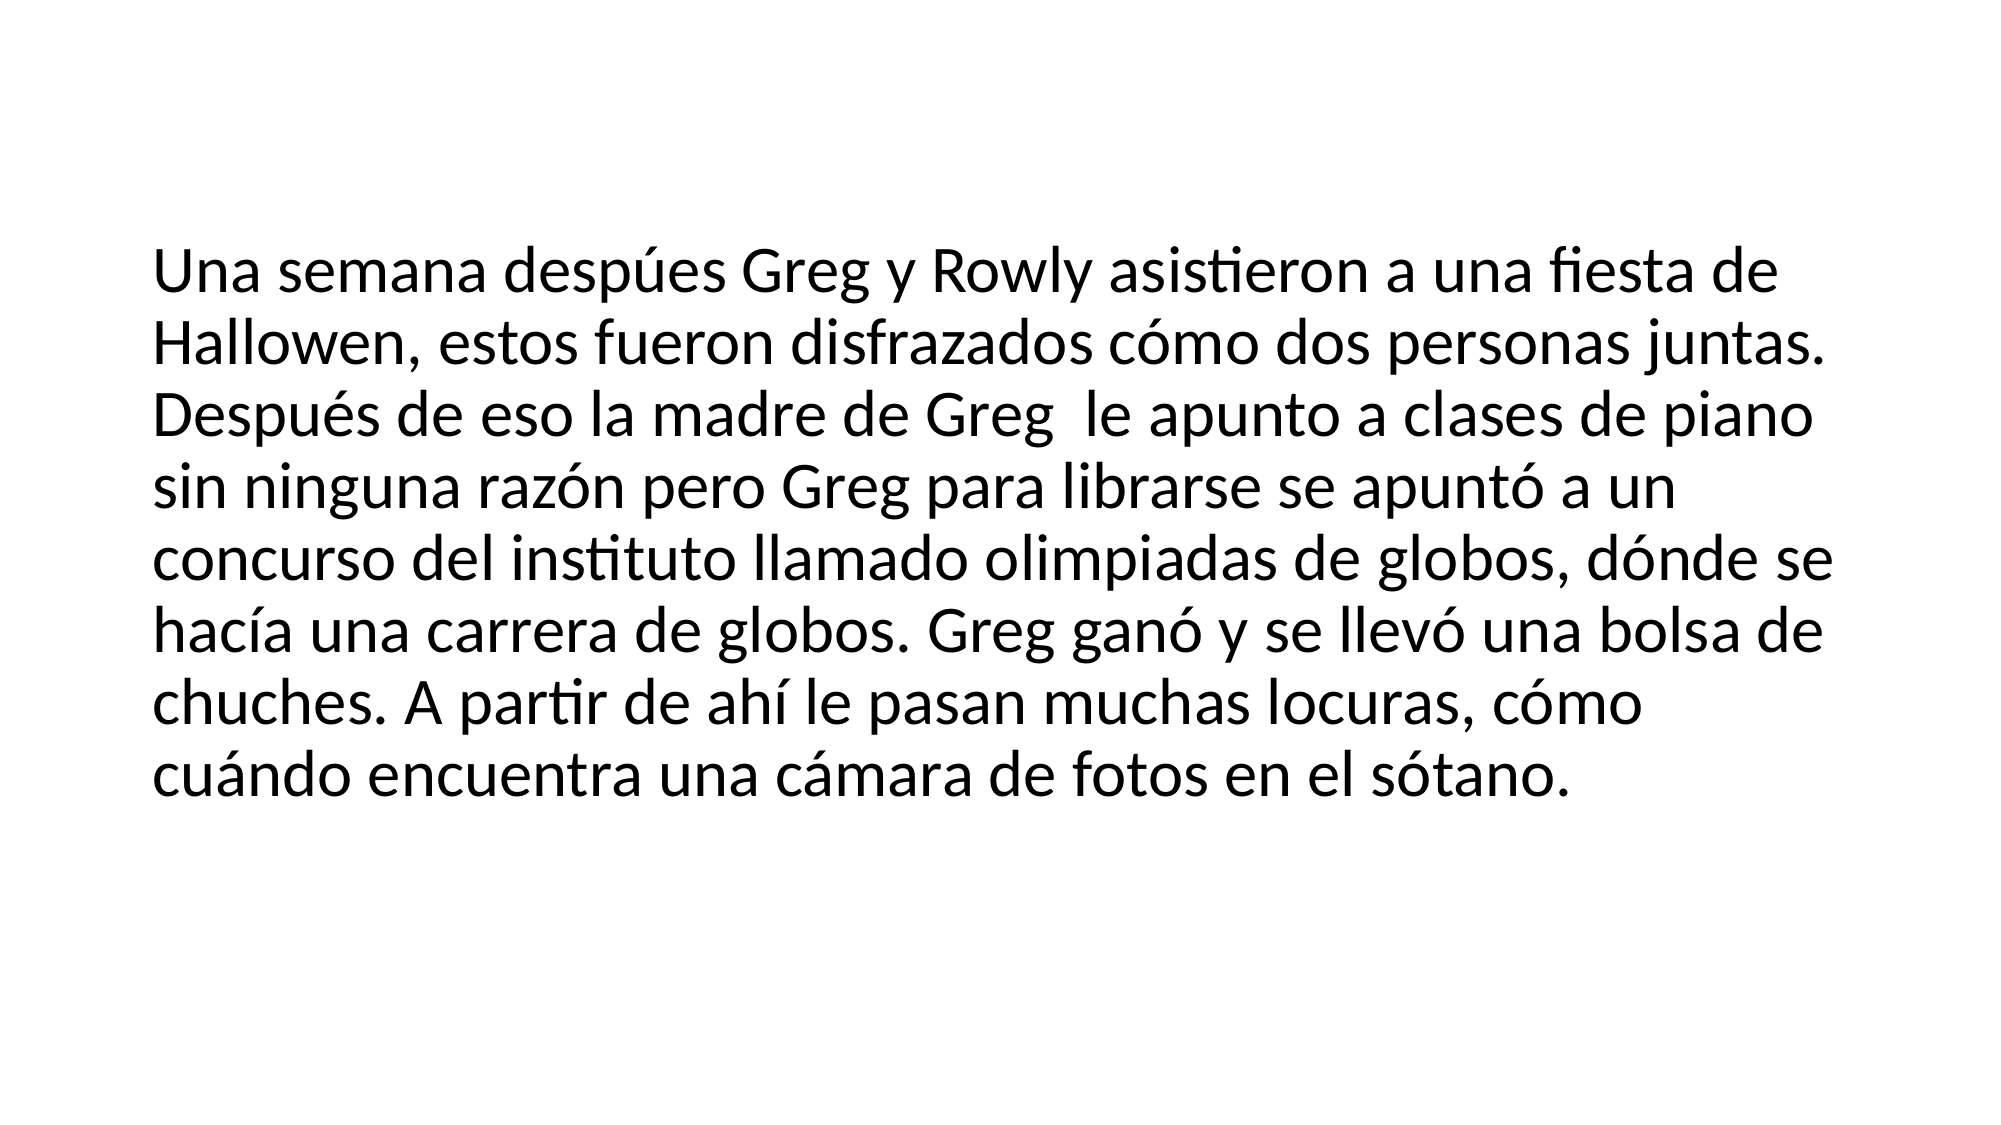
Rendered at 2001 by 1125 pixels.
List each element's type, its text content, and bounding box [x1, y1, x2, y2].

list Una semana despúes Greg y Rowly asistieron a una fiesta de Hallowen, estos fueron disfrazados cómo dos personas juntas. Después de eso la madre de Greg le apunto a clases de piano sin ninguna razón pero Greg para librarse se apuntó a un concurso del instituto llamado olimpiadas de globos, dónde se hacía una carrera de globos. Greg ganó y se llevó una bolsa de chuches. A partir de ahí le pasan muchas locuras, cómo cuándo encuentra una cámara de fotos en el sótano. [137, 226, 1863, 1014]
